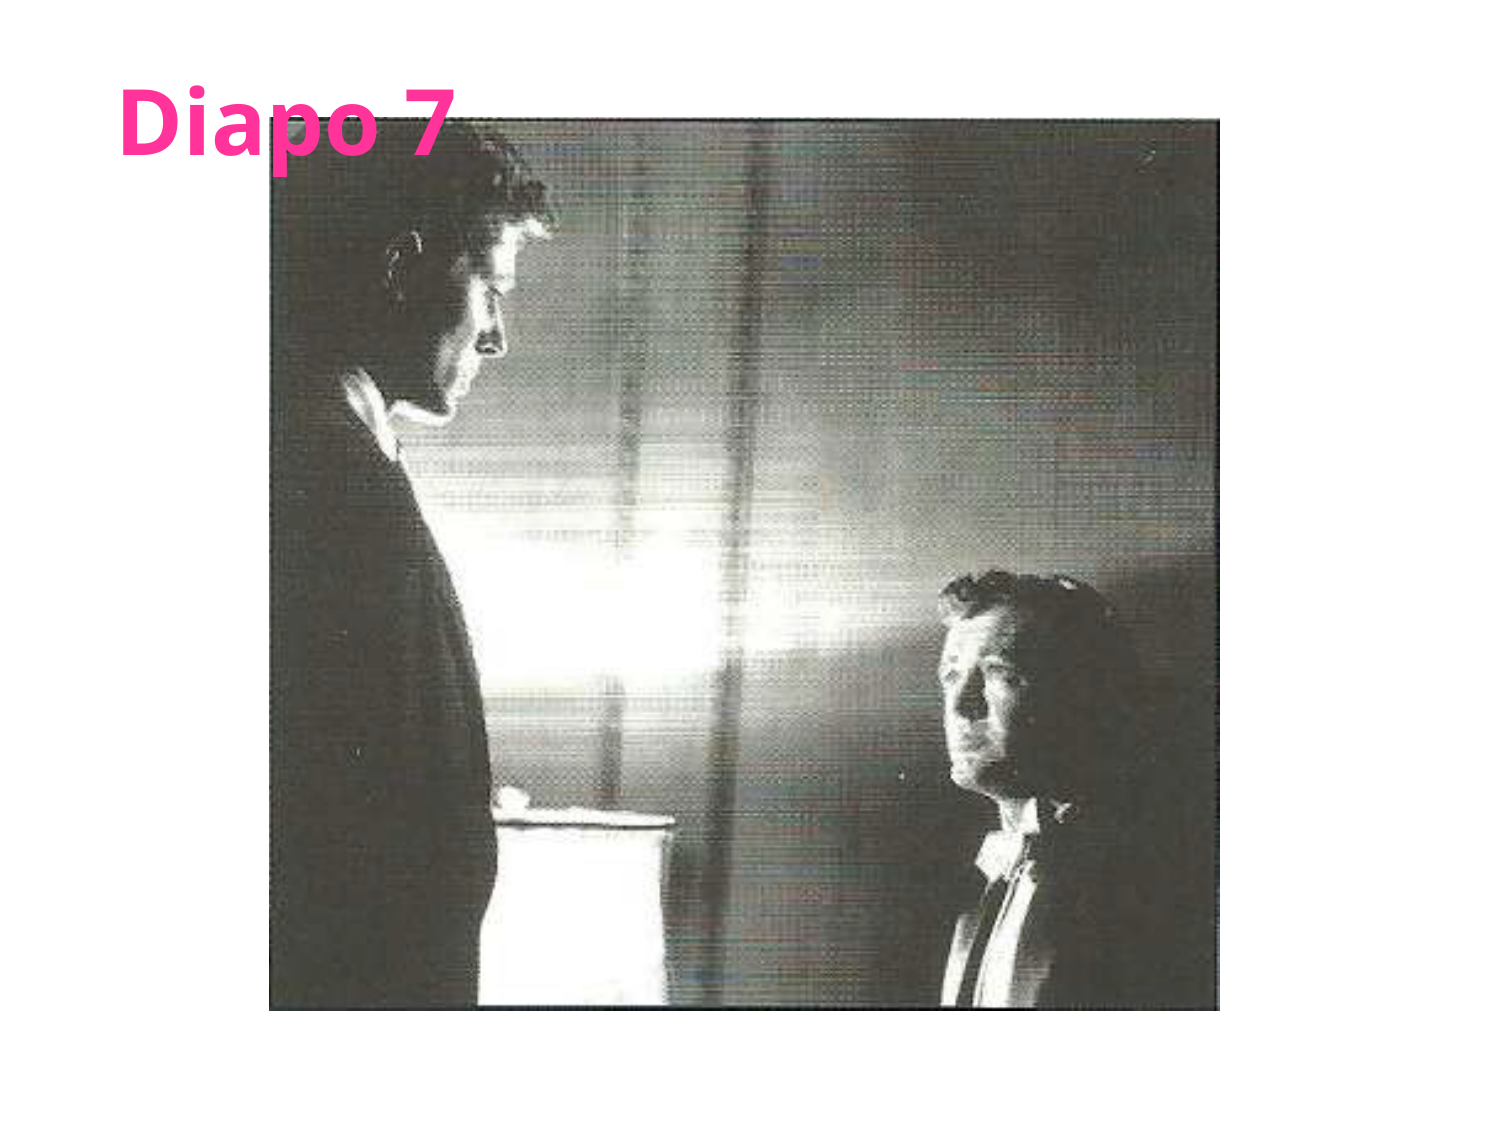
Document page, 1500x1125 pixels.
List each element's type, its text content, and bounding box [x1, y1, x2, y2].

text_box Diapo 7 [100, 37, 1438, 200]
picture [269, 200, 1220, 1011]
